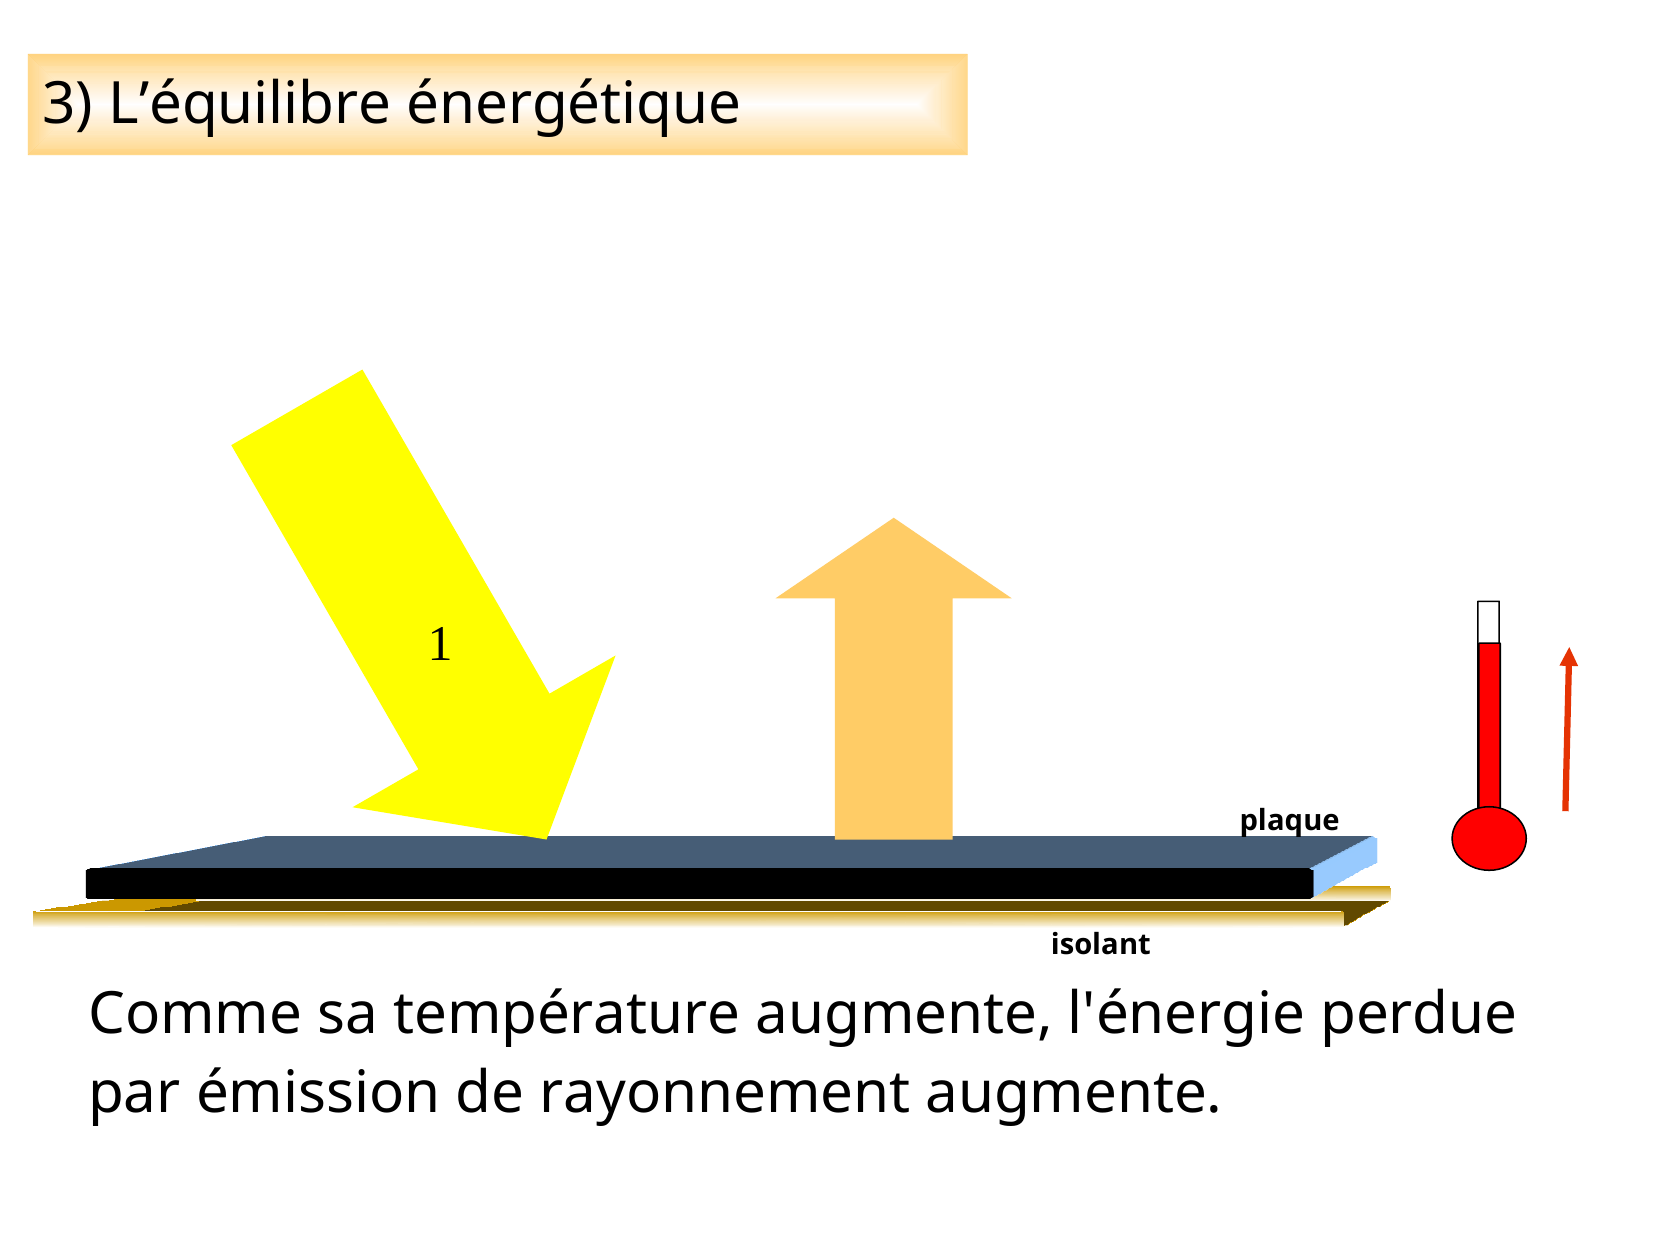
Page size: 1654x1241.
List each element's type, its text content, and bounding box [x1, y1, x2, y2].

text_box [231, 369, 616, 840]
text_box 1 [427, 616, 463, 687]
text_box 3) L’équilibre énergétique [27, 53, 967, 155]
text_box isolant [1036, 915, 1288, 963]
text_box [1470, 601, 1527, 871]
text_box [27, 53, 968, 156]
text_box plaque [1224, 791, 1477, 866]
picture [21, 826, 1406, 939]
text_box [775, 517, 1012, 840]
text_box Comme sa température augmente, l'énergie perdue par émission de rayonnement augmente. [73, 963, 1611, 1201]
